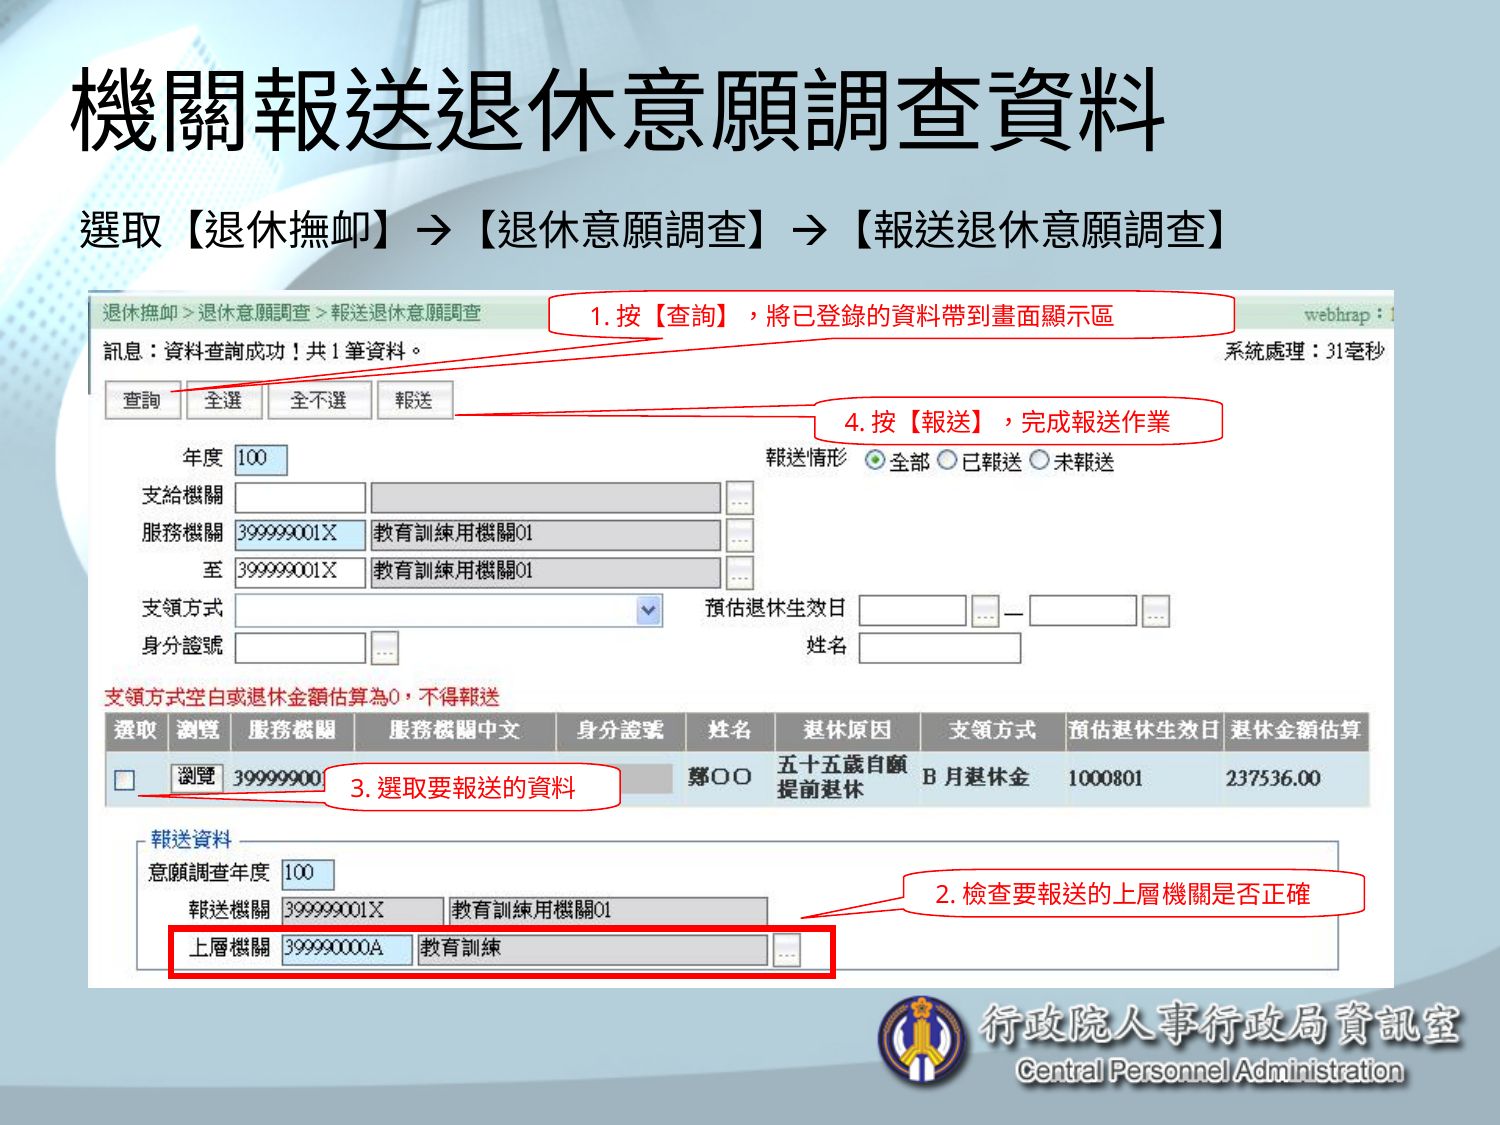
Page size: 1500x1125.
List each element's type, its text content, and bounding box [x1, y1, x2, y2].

title 機關報送退休意願調查資料 [53, 66, 1471, 149]
text_box 3.選取要報送的資料 [137, 763, 621, 811]
text_box 4.按【報送】，完成報送作業 [454, 397, 1223, 445]
picture [0, 0, 1500, 1125]
list 選取【退休撫卹】【退休意願調查】【報送退休意願調查】 [64, 196, 1340, 872]
text_box 1.按【查詢】，將已登錄的資料帶到畫面顯示區 [170, 290, 1235, 392]
text_box 2.檢查要報送的上層機關是否正確 [800, 869, 1365, 919]
